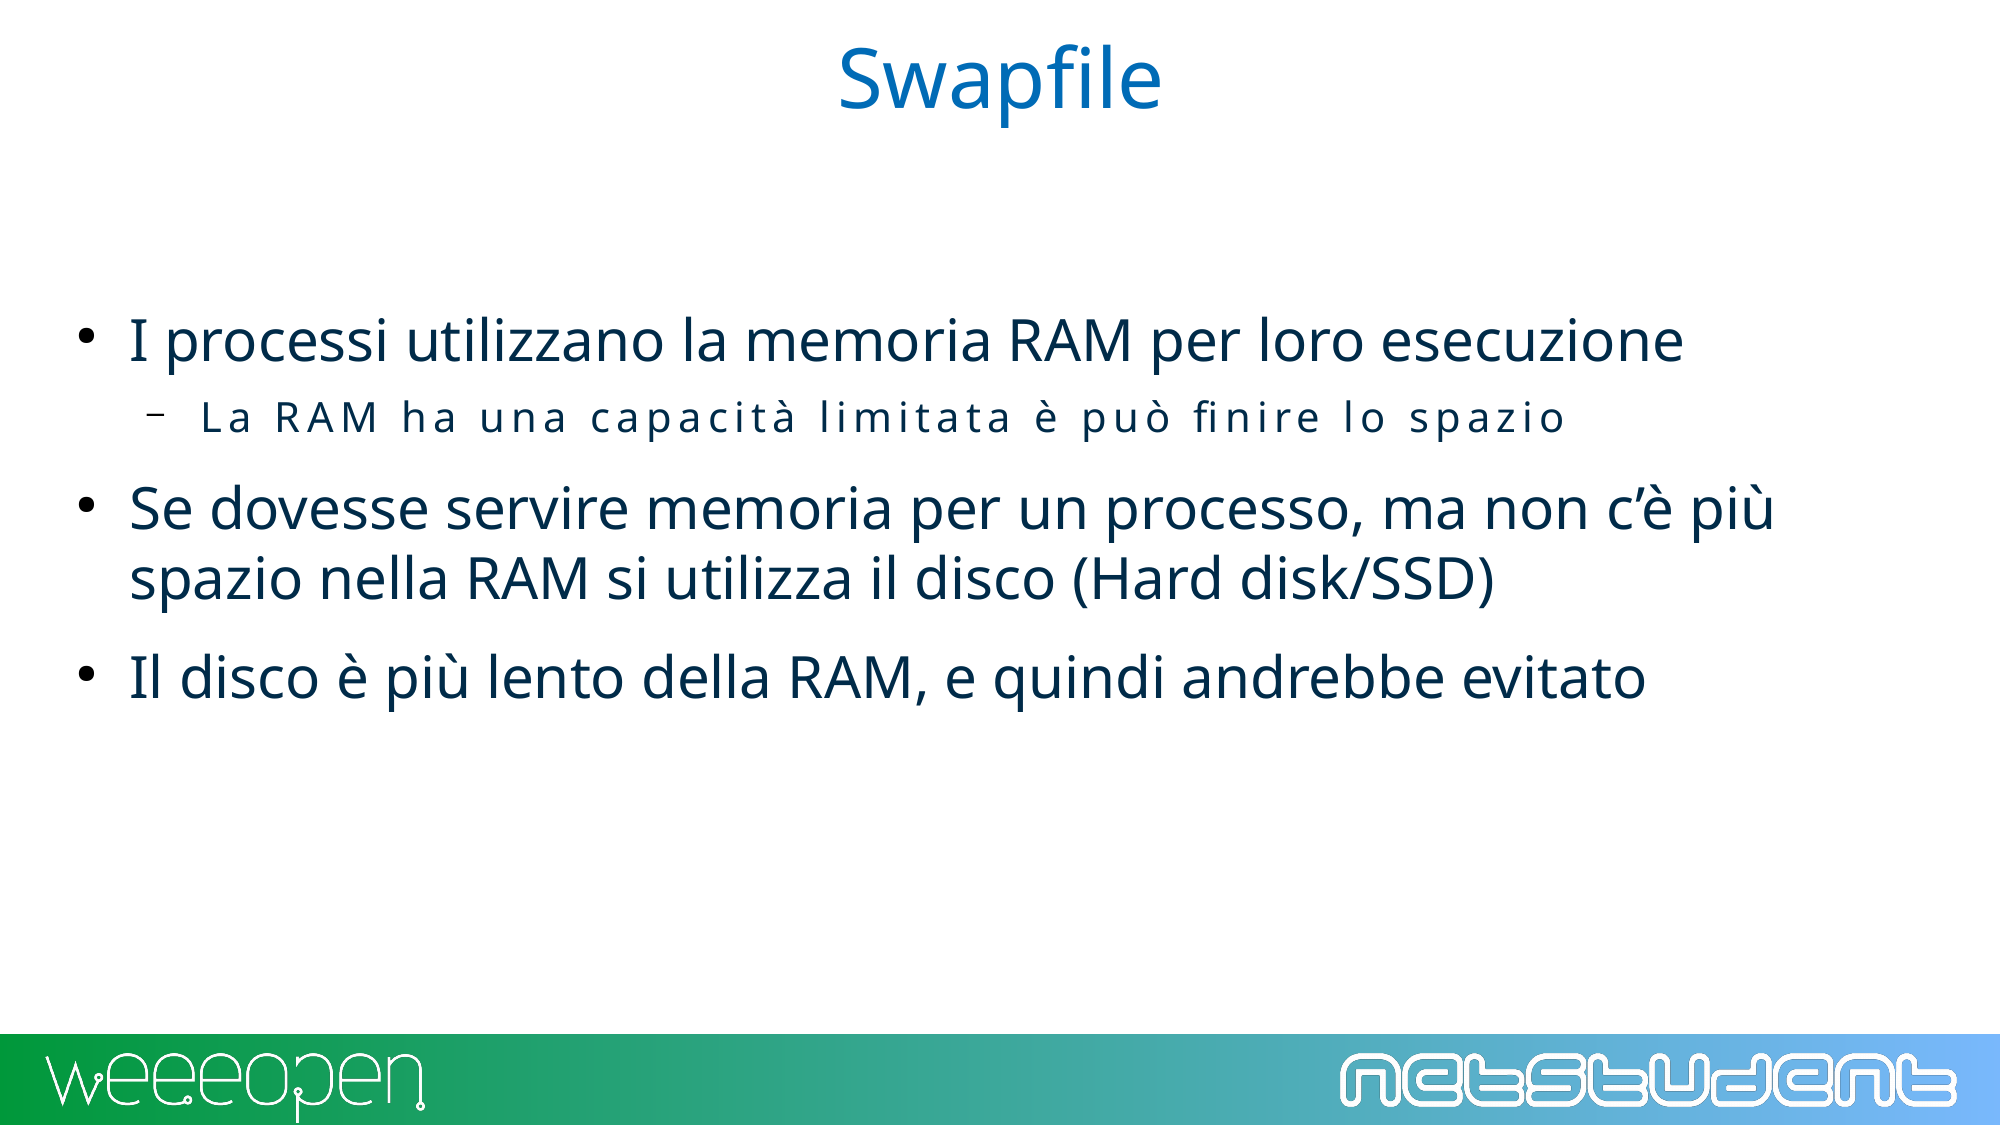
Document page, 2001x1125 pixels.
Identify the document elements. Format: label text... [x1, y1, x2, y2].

picture [45, 1053, 425, 1123]
list I processi utilizzano la memoria RAM per loro esecuzione La RAM ha una capacità limitata è può finire lo spazio Se dovesse servire memoria per un processo, ma non c’è più spazio nella RAM si utilizza il disco (Hard disk/SSD) Il disco è più lento della RAM, e quindi andrebbe evitato [43, 295, 1959, 1010]
picture [1340, 1053, 1957, 1107]
title Swapfile [43, 29, 1959, 247]
